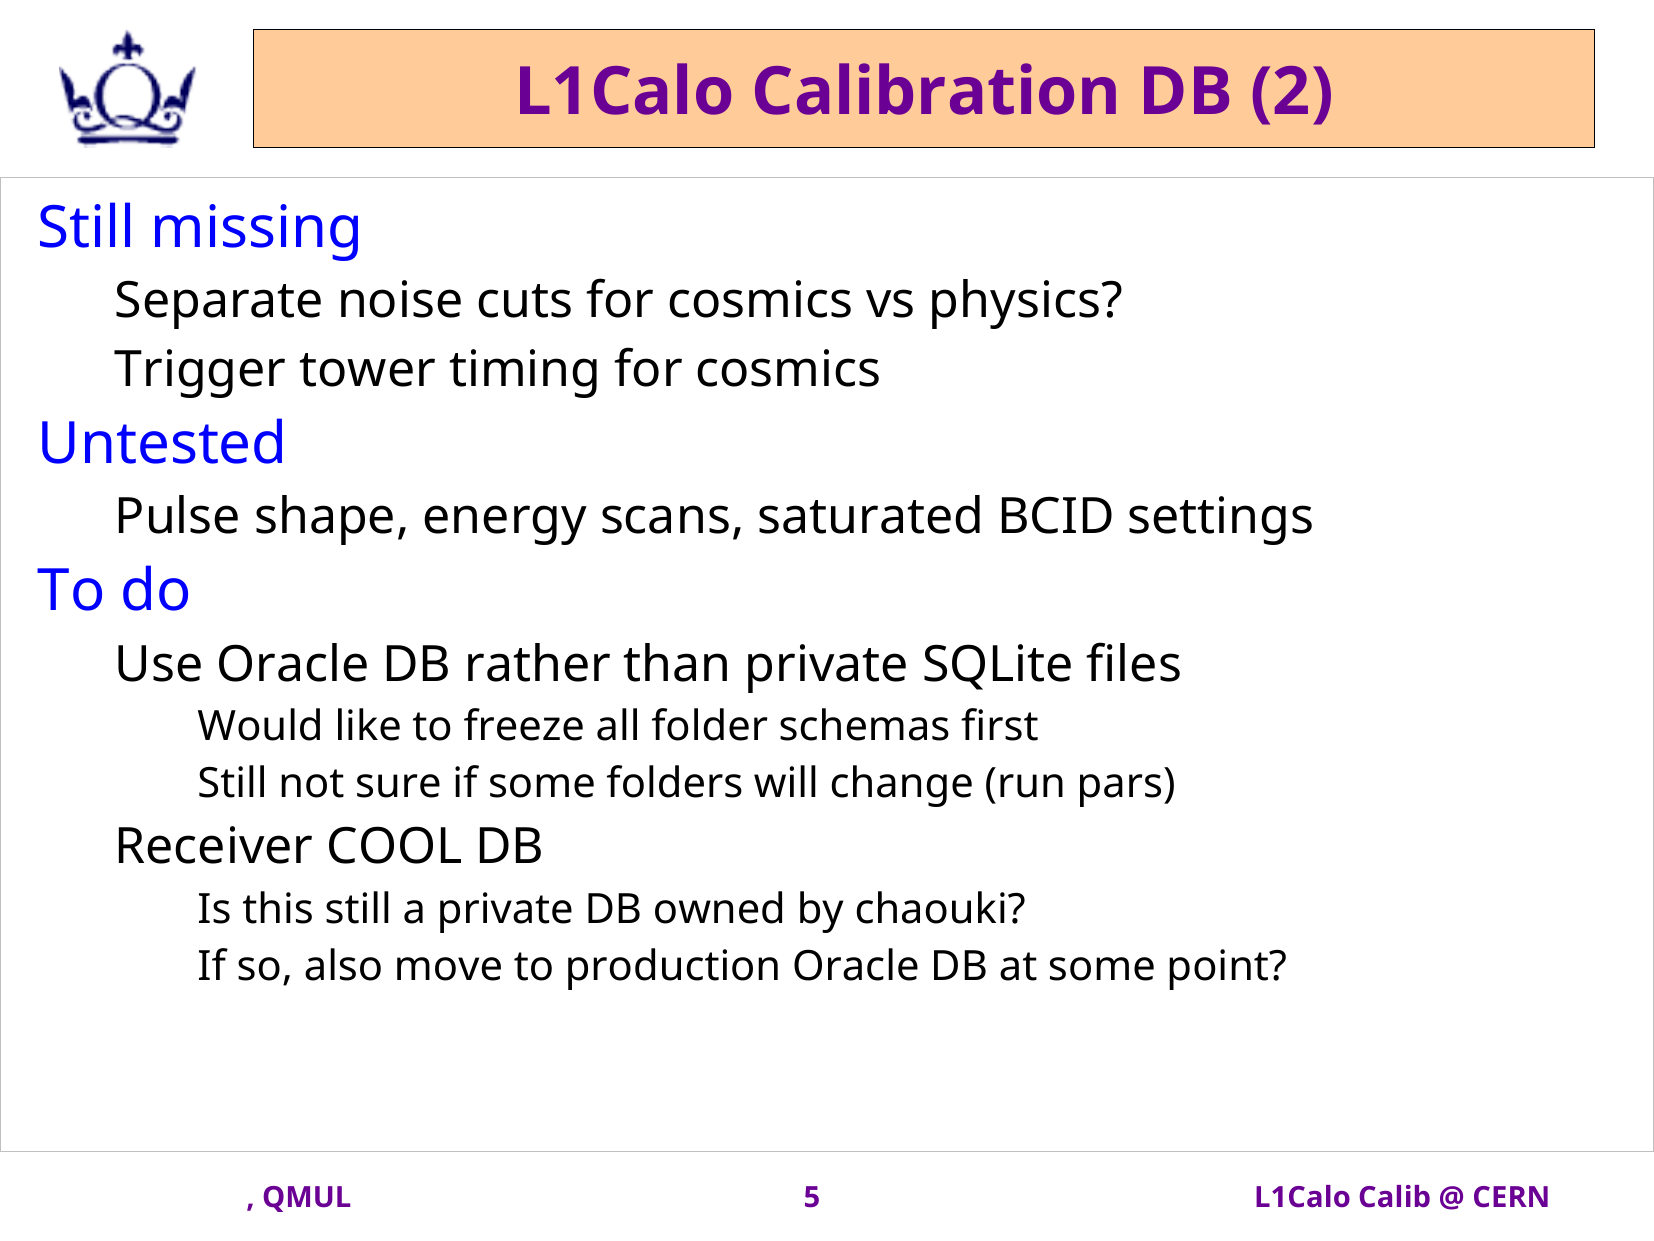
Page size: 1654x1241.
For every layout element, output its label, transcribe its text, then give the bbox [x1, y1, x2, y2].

title L1Calo Calibration DB (2) [253, 29, 1595, 148]
picture [59, 29, 200, 148]
list Still missing Separate noise cuts for cosmics vs physics? Trigger tower timing for cosmics Untested Pulse shape, energy scans, saturated BCID settings To do Use Oracle DB rather than private SQLite files Would like to freeze all folder schemas first Still not sure if some folders will change (run pars) Receiver COOL DB Is this still a private DB owned by chaouki? If so, also move to production Oracle DB at some point? [20, 185, 1632, 1152]
